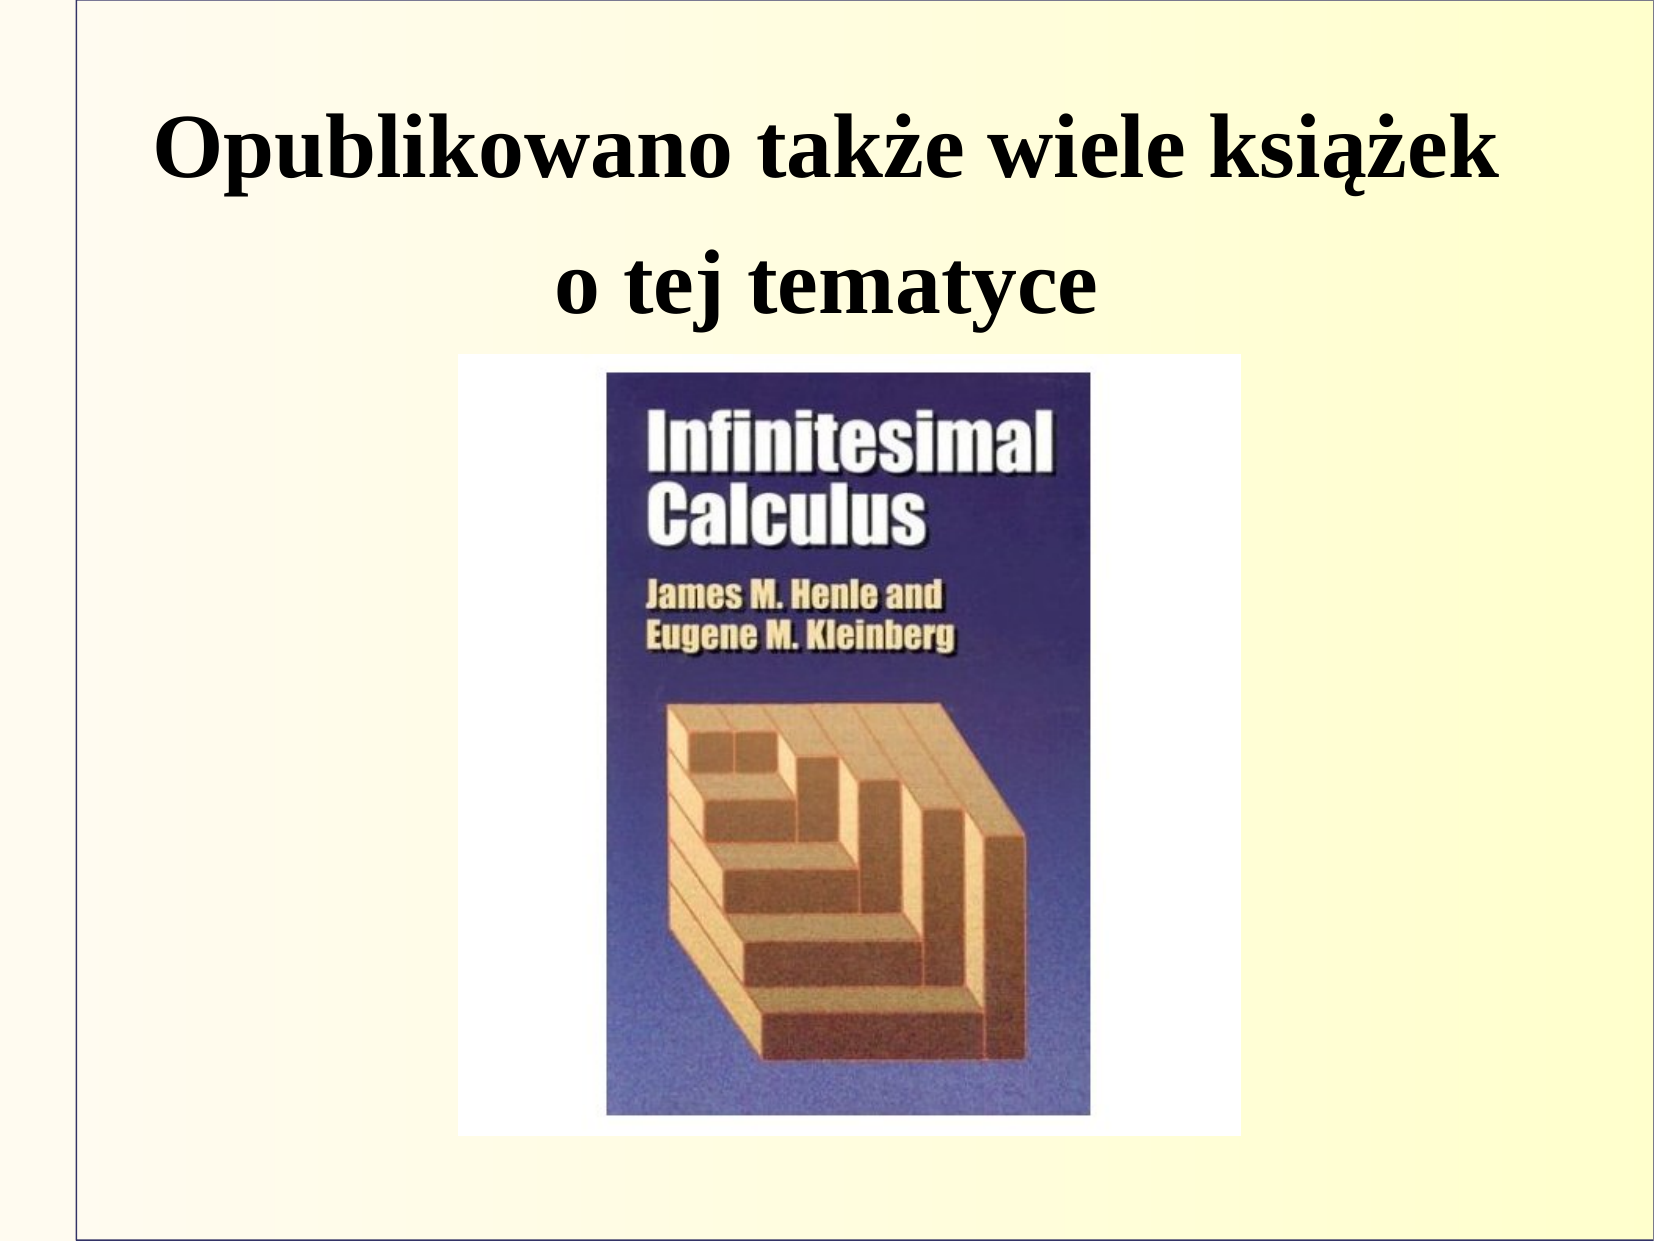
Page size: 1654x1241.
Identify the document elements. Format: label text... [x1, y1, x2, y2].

title Opublikowano także wiele książek o tej tematyce [118, 35, 1536, 359]
picture [0, 0, 75, 1241]
picture [458, 354, 1241, 1136]
chart [121, 344, 1534, 1127]
